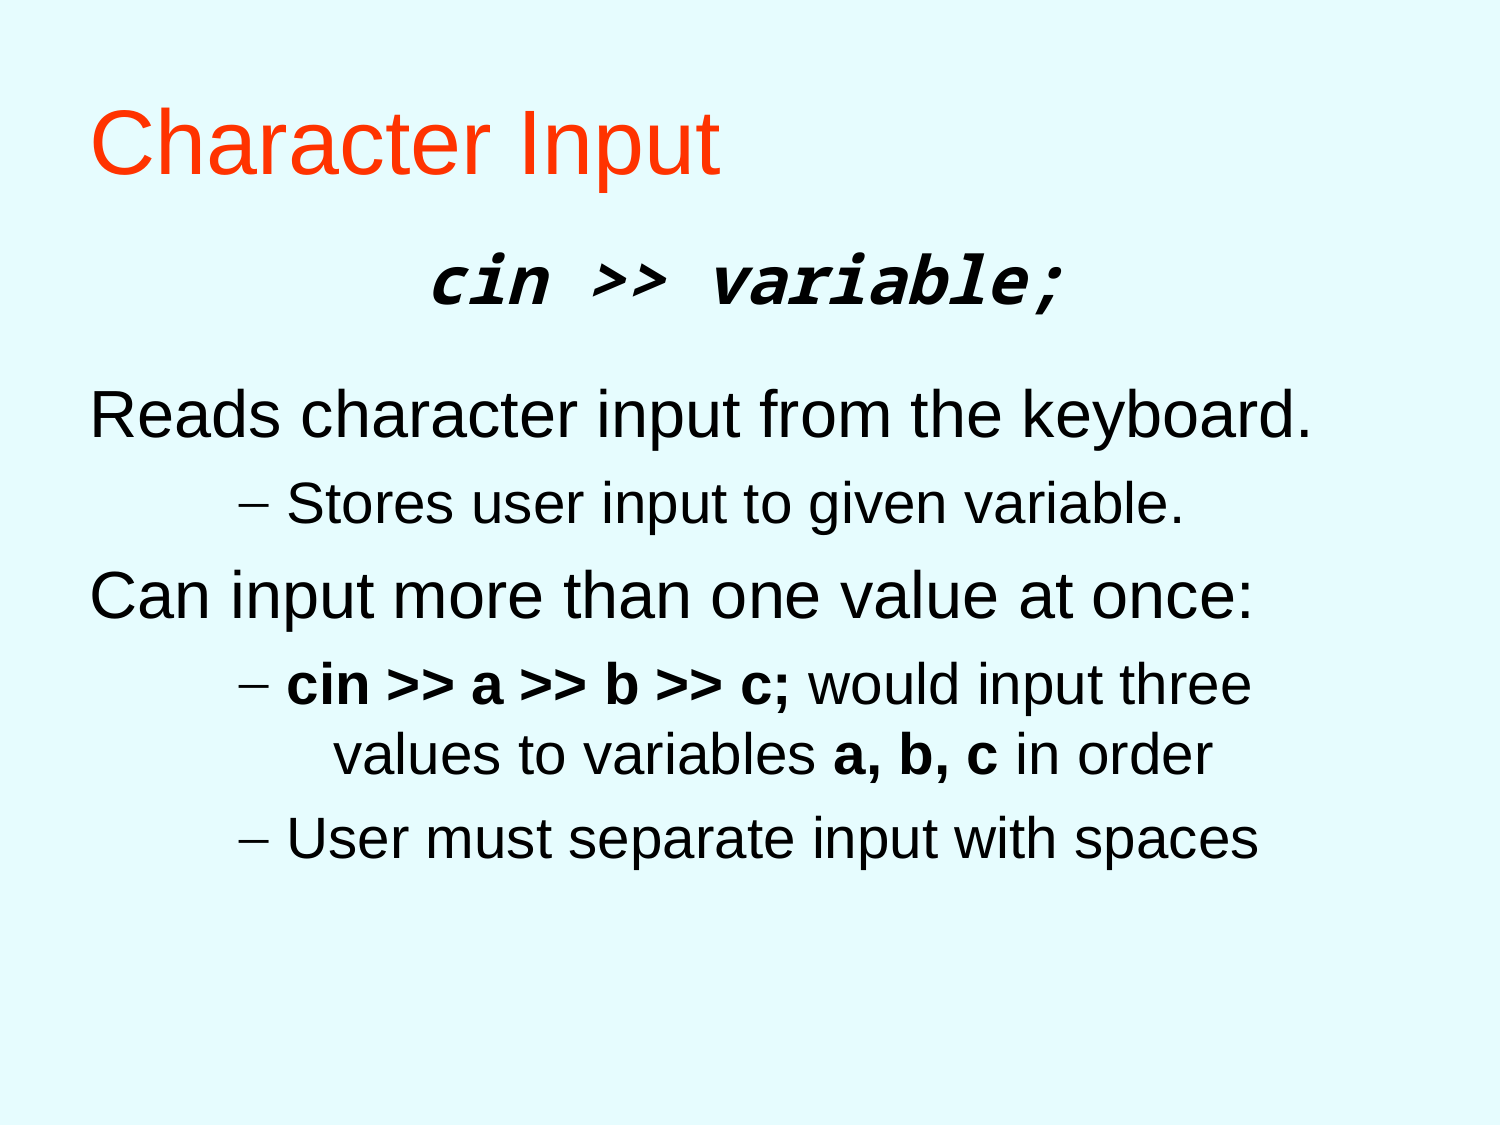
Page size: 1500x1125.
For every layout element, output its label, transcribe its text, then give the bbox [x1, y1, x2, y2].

text_box cin >> variable; [411, 230, 1089, 342]
list Reads character input from the keyboard. Stores user input to given variable. Can input more than one value at once: cin >> a >> b >> c; would input three values to variables a, b, c in order User must separate input with spaces [75, 362, 1423, 884]
title Character Input [75, 45, 1423, 231]
